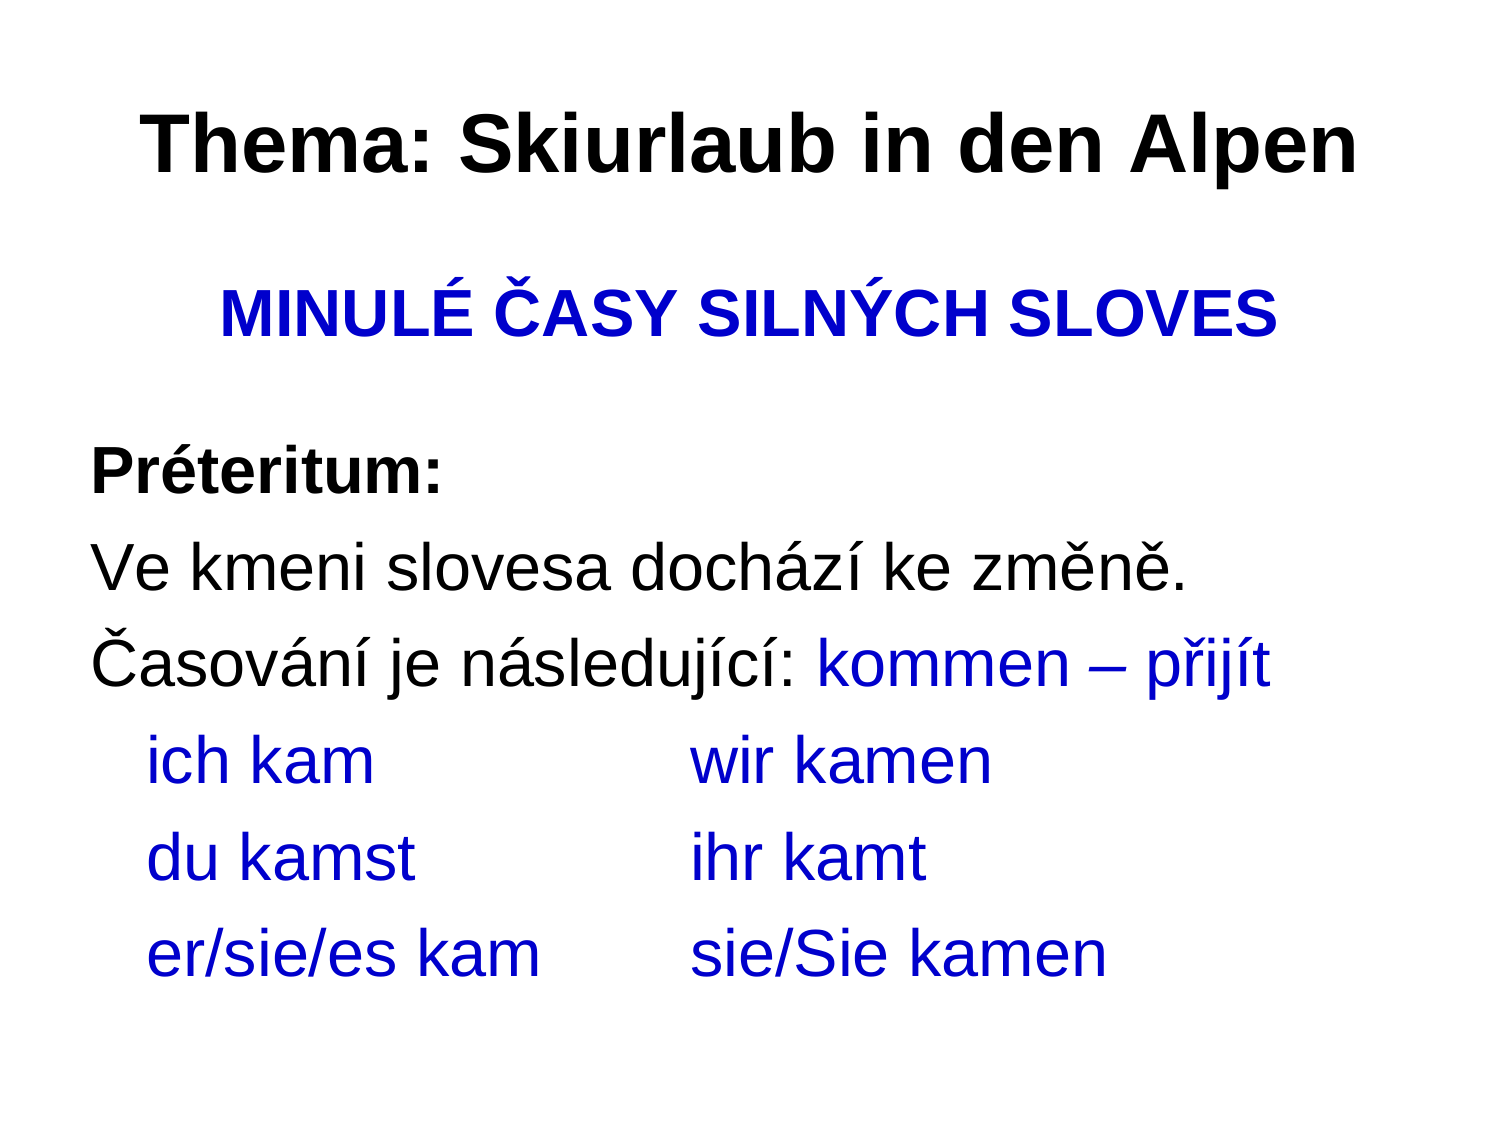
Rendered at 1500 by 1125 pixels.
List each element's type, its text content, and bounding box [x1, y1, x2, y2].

list MINULÉ ČASY SILNÝCH SLOVES Préteritum: Ve kmeni slovesa dochází ke změně. Časování je následující: kommen – přijít ich kam wir kamen du kamst ihr kamt er/sie/es kam sie/Sie kamen [75, 262, 1426, 1006]
title Thema: Skiurlaub in den Alpen [75, 45, 1426, 233]
